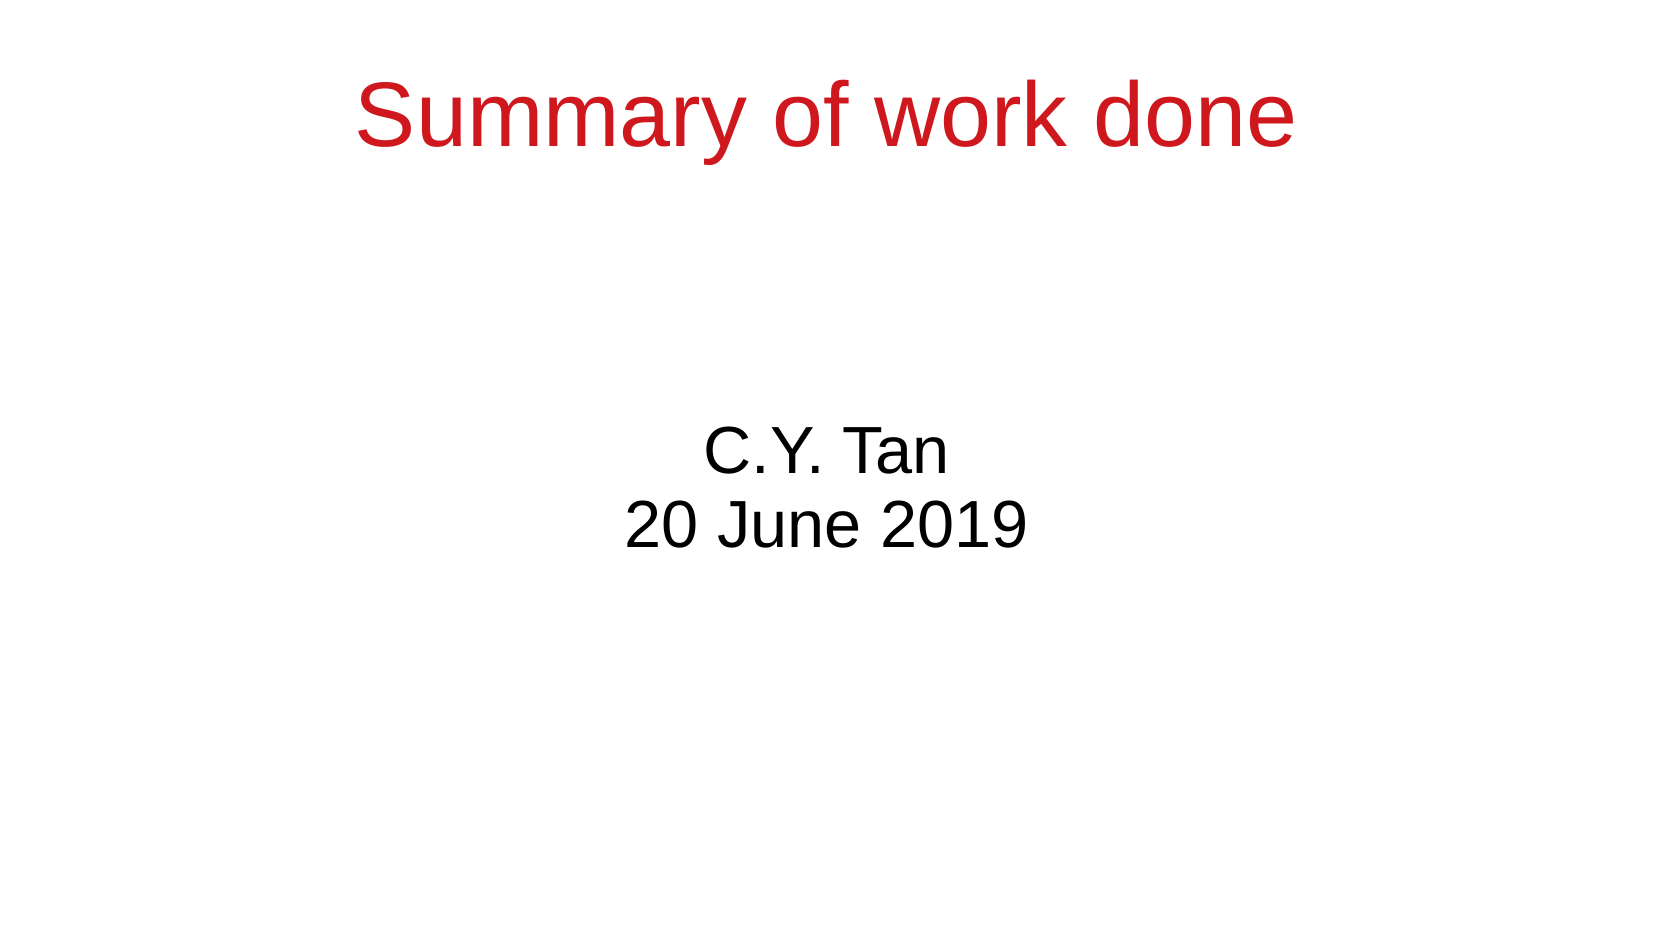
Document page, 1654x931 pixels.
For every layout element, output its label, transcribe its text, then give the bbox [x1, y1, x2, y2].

subtitle C.Y. Tan 20 June 2019 [82, 217, 1571, 758]
title Summary of work done [82, 37, 1571, 193]
